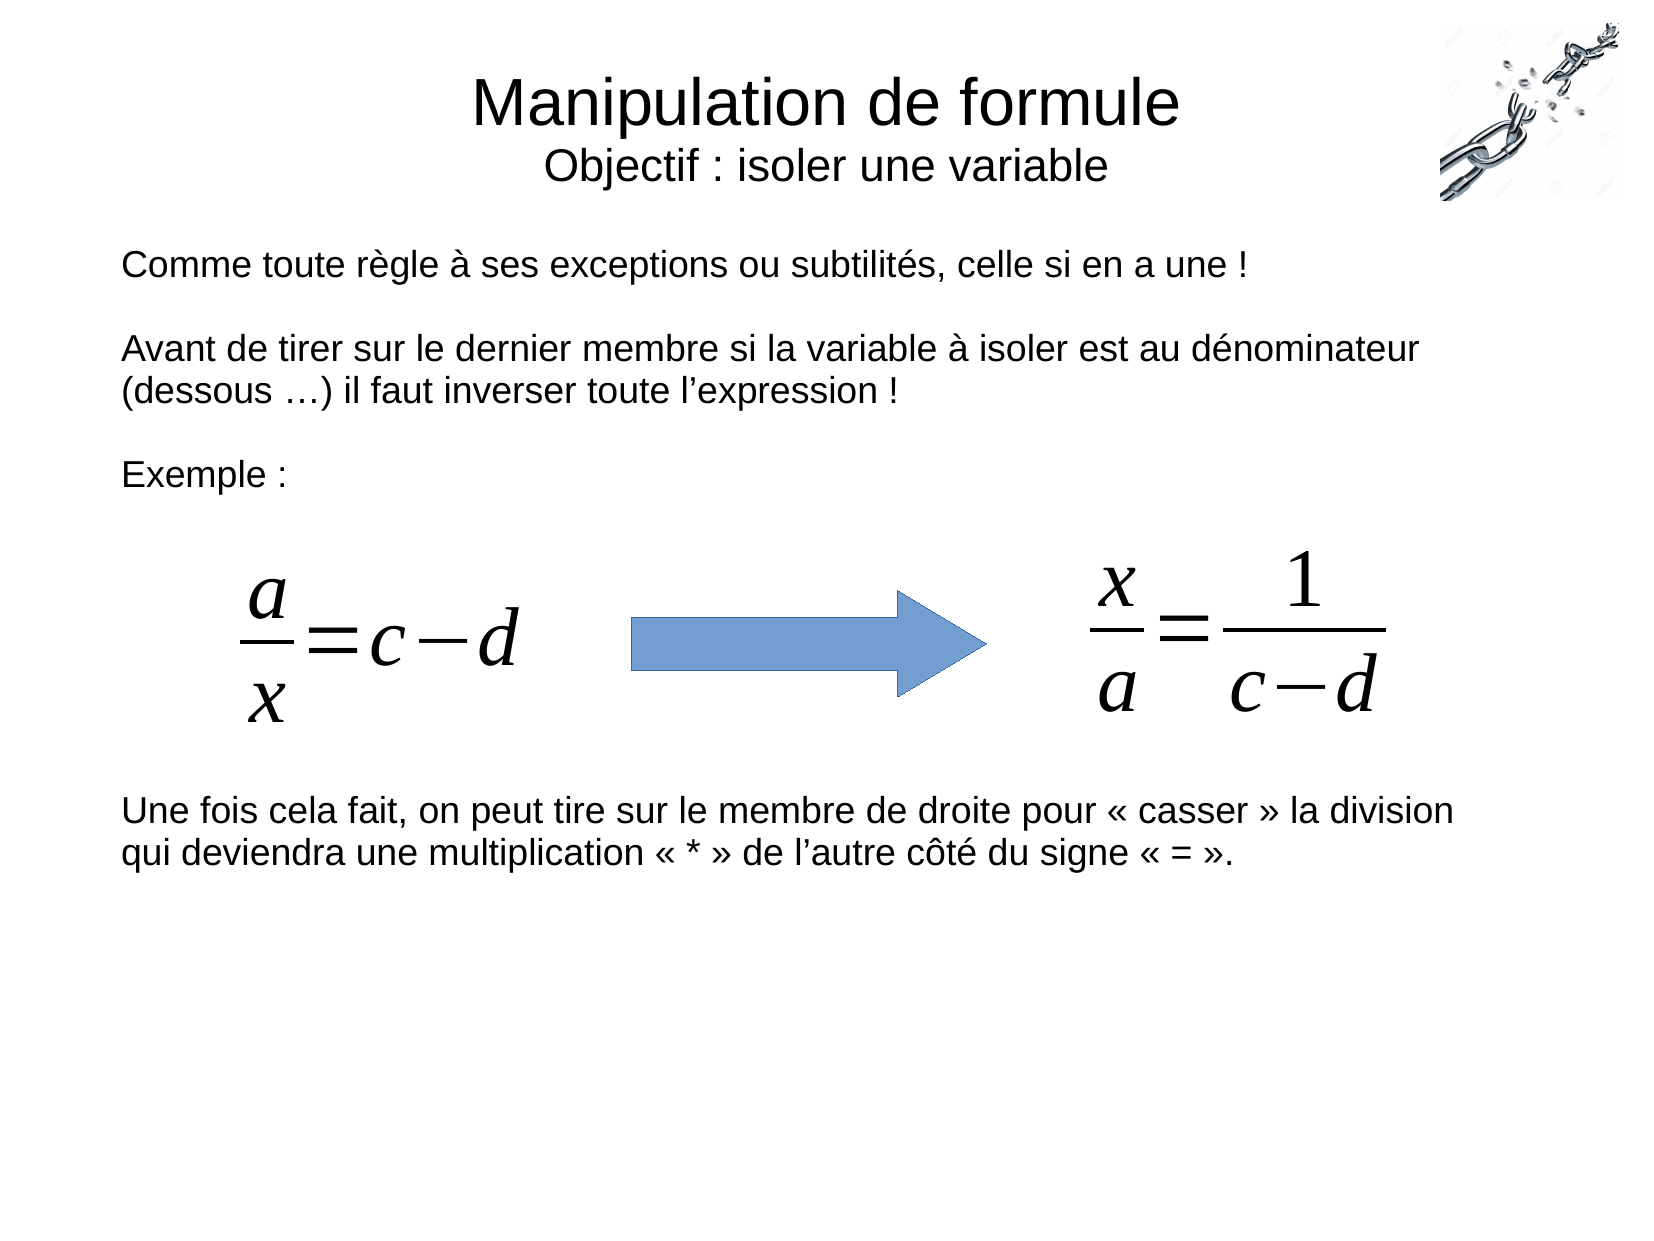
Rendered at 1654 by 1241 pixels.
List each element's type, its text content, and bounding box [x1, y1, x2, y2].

picture [1440, 23, 1619, 201]
chart [1080, 531, 1397, 729]
chart [230, 543, 530, 741]
text_box Comme toute règle à ses exceptions ou subtilités, celle si en a une ! Avant de tirer sur le dernier membre si la variable à isoler est au dénominateur (dessous …) il faut inverser toute l’expression ! Exemple : Une fois cela fait, on peut tire sur le membre de droite pour « casser » la division qui deviendra une multiplication « * » de l’autre côté du signe « = ». [106, 236, 1512, 881]
title Manipulation de formule Objectif : isoler une variable [82, 47, 1571, 210]
text_box [631, 590, 987, 697]
